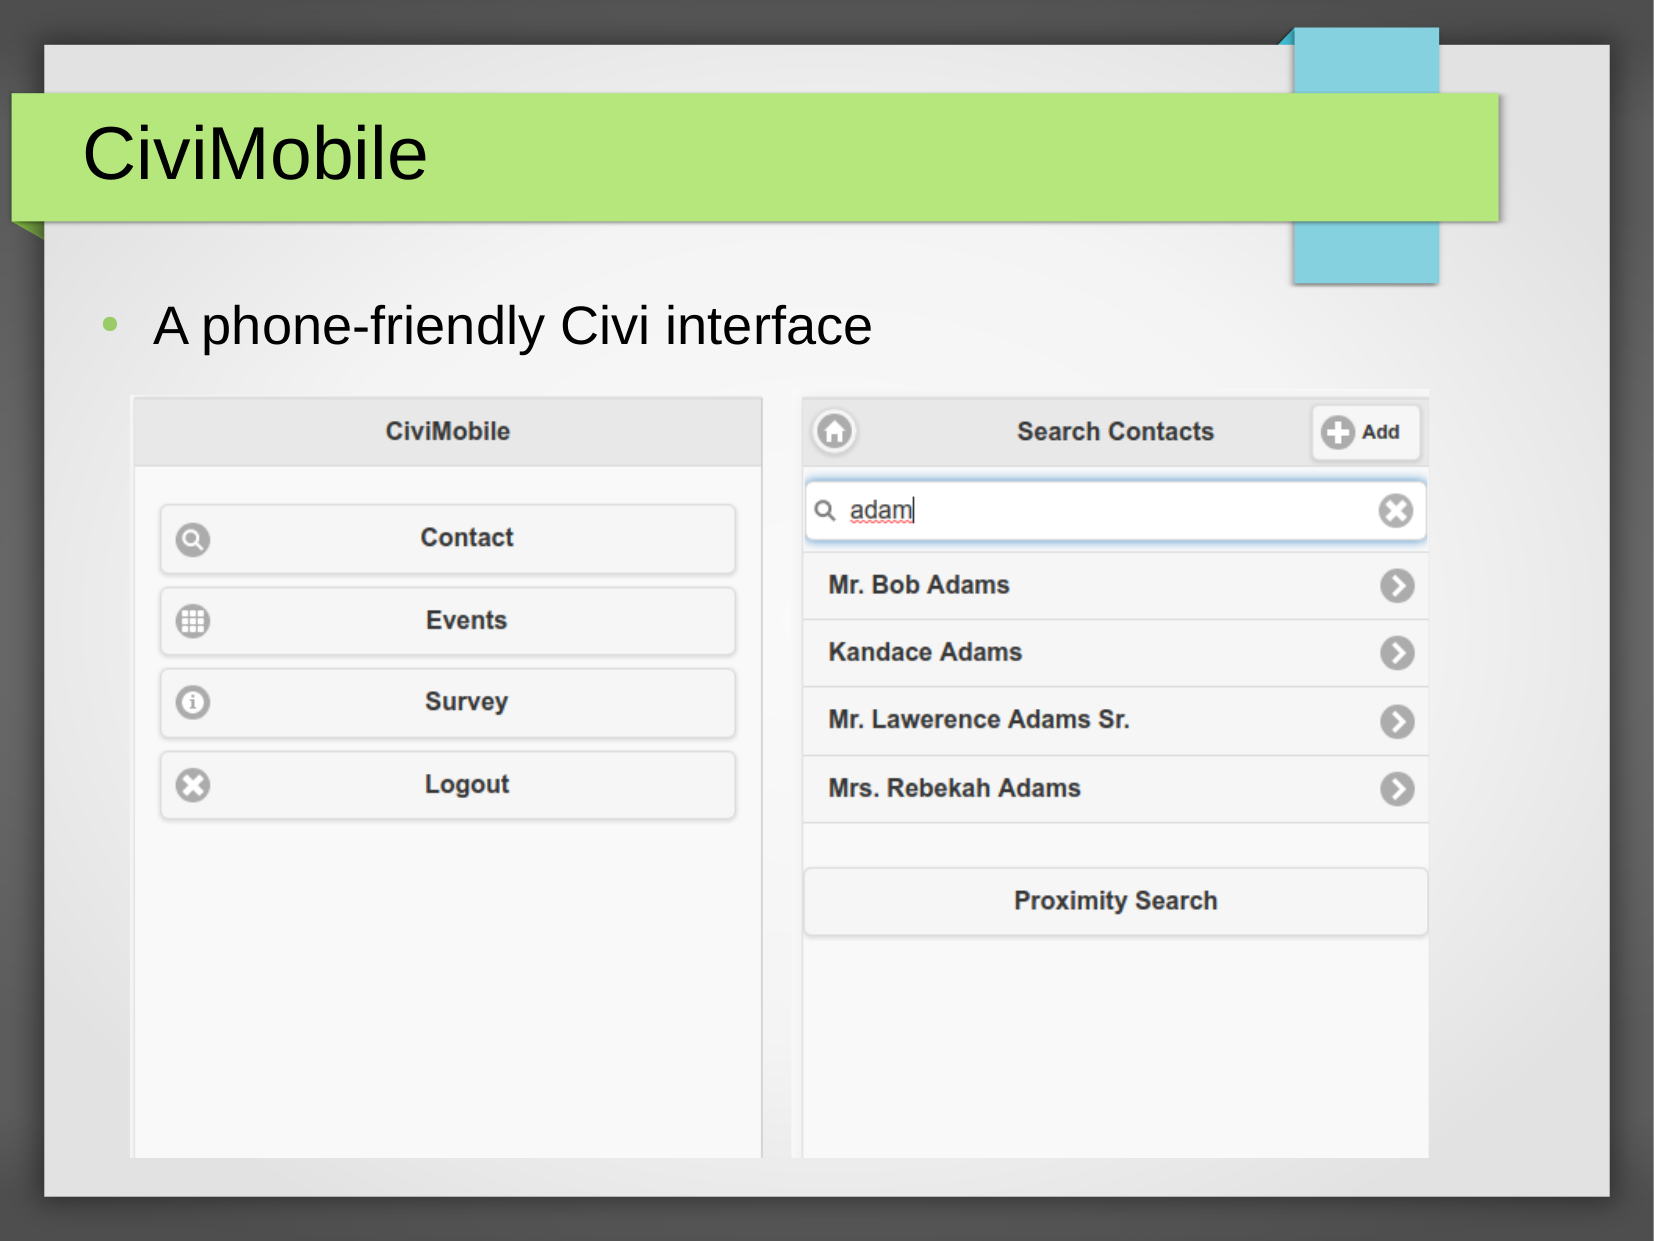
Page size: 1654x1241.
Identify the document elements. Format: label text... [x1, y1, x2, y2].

list A phone-friendly Civi interface [82, 295, 1571, 1015]
picture [0, 0, 1654, 1241]
title CiviMobile [82, 94, 1264, 213]
